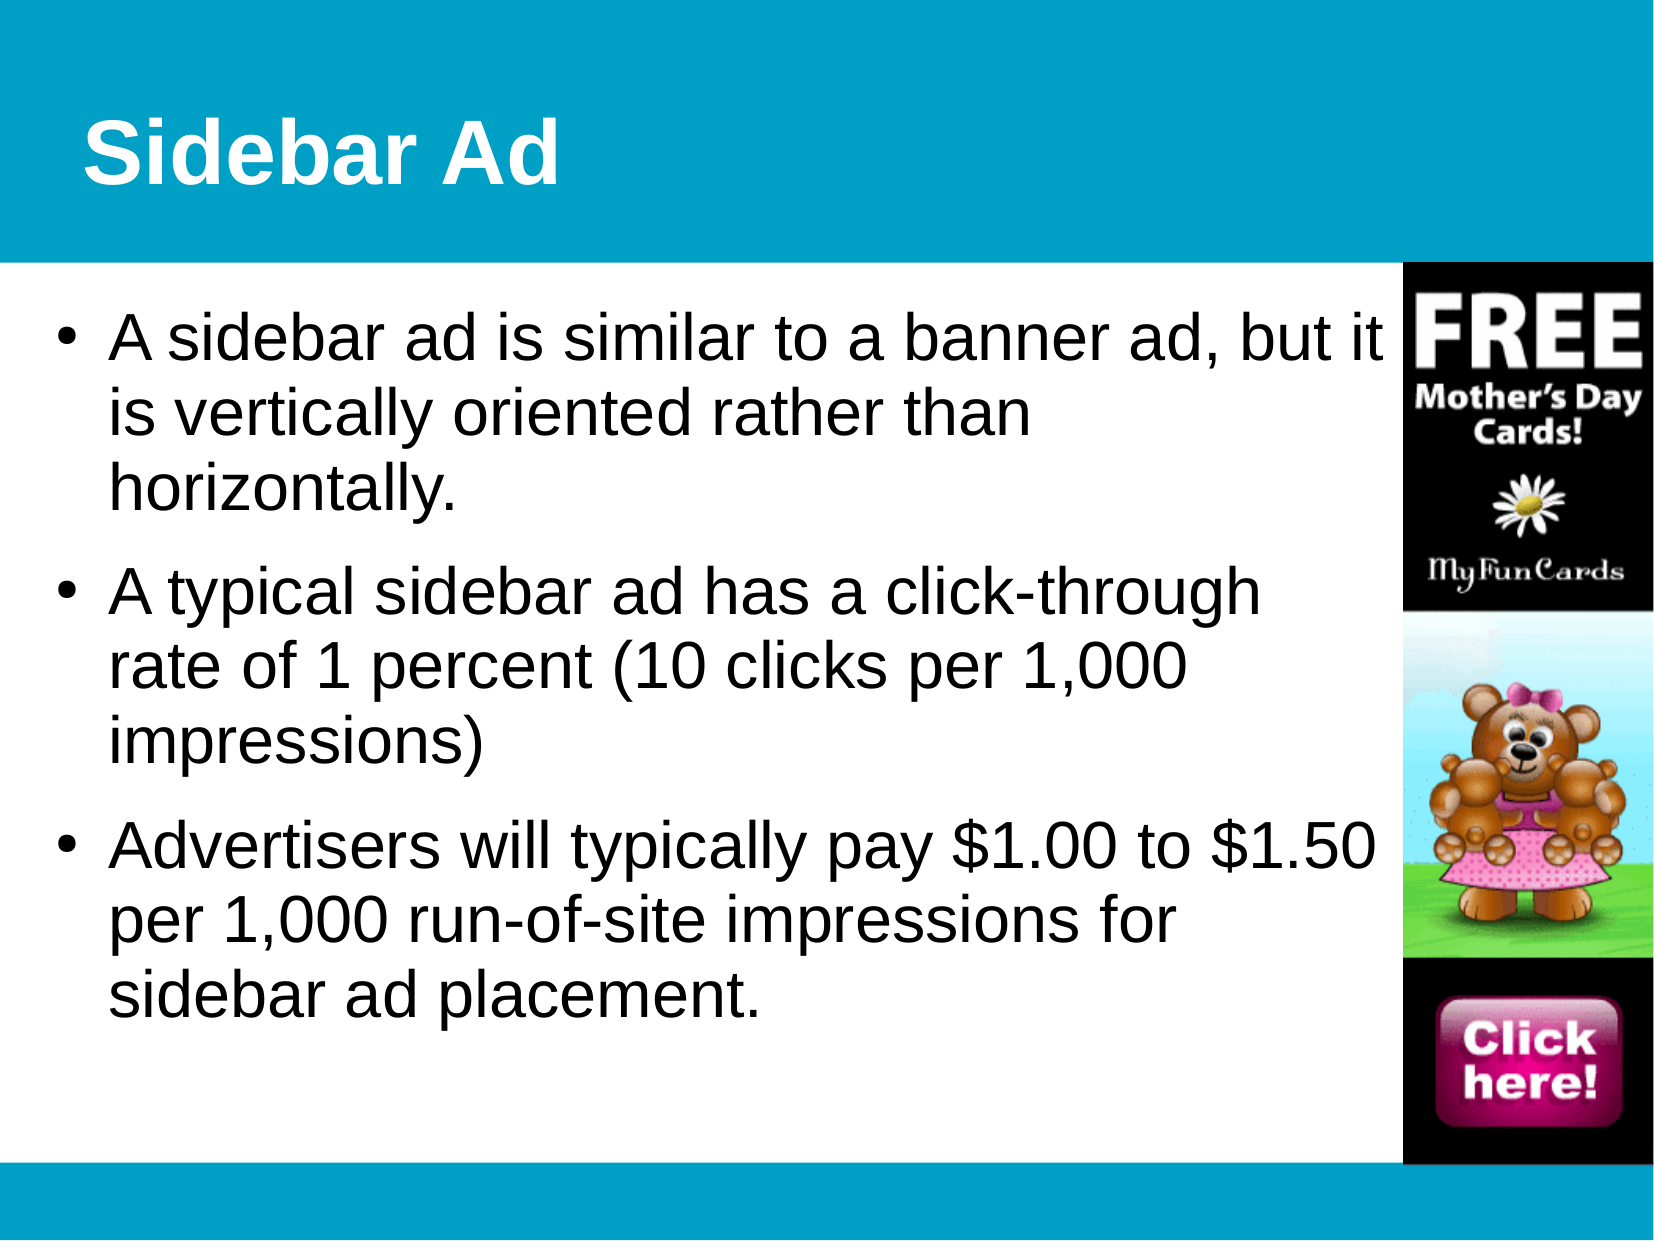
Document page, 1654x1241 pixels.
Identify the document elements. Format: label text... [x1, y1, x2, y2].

picture [1403, 263, 1654, 1165]
title Sidebar Ad [82, 56, 1571, 250]
list A sidebar ad is similar to a banner ad, but it is vertically oriented rather than horizontally. A typical sidebar ad has a click-through rate of 1 percent (10 clicks per 1,000 impressions) Advertisers will typically pay $1.00 to $1.50 per 1,000 run-of-site impressions for sidebar ad placement. [37, 300, 1388, 1104]
